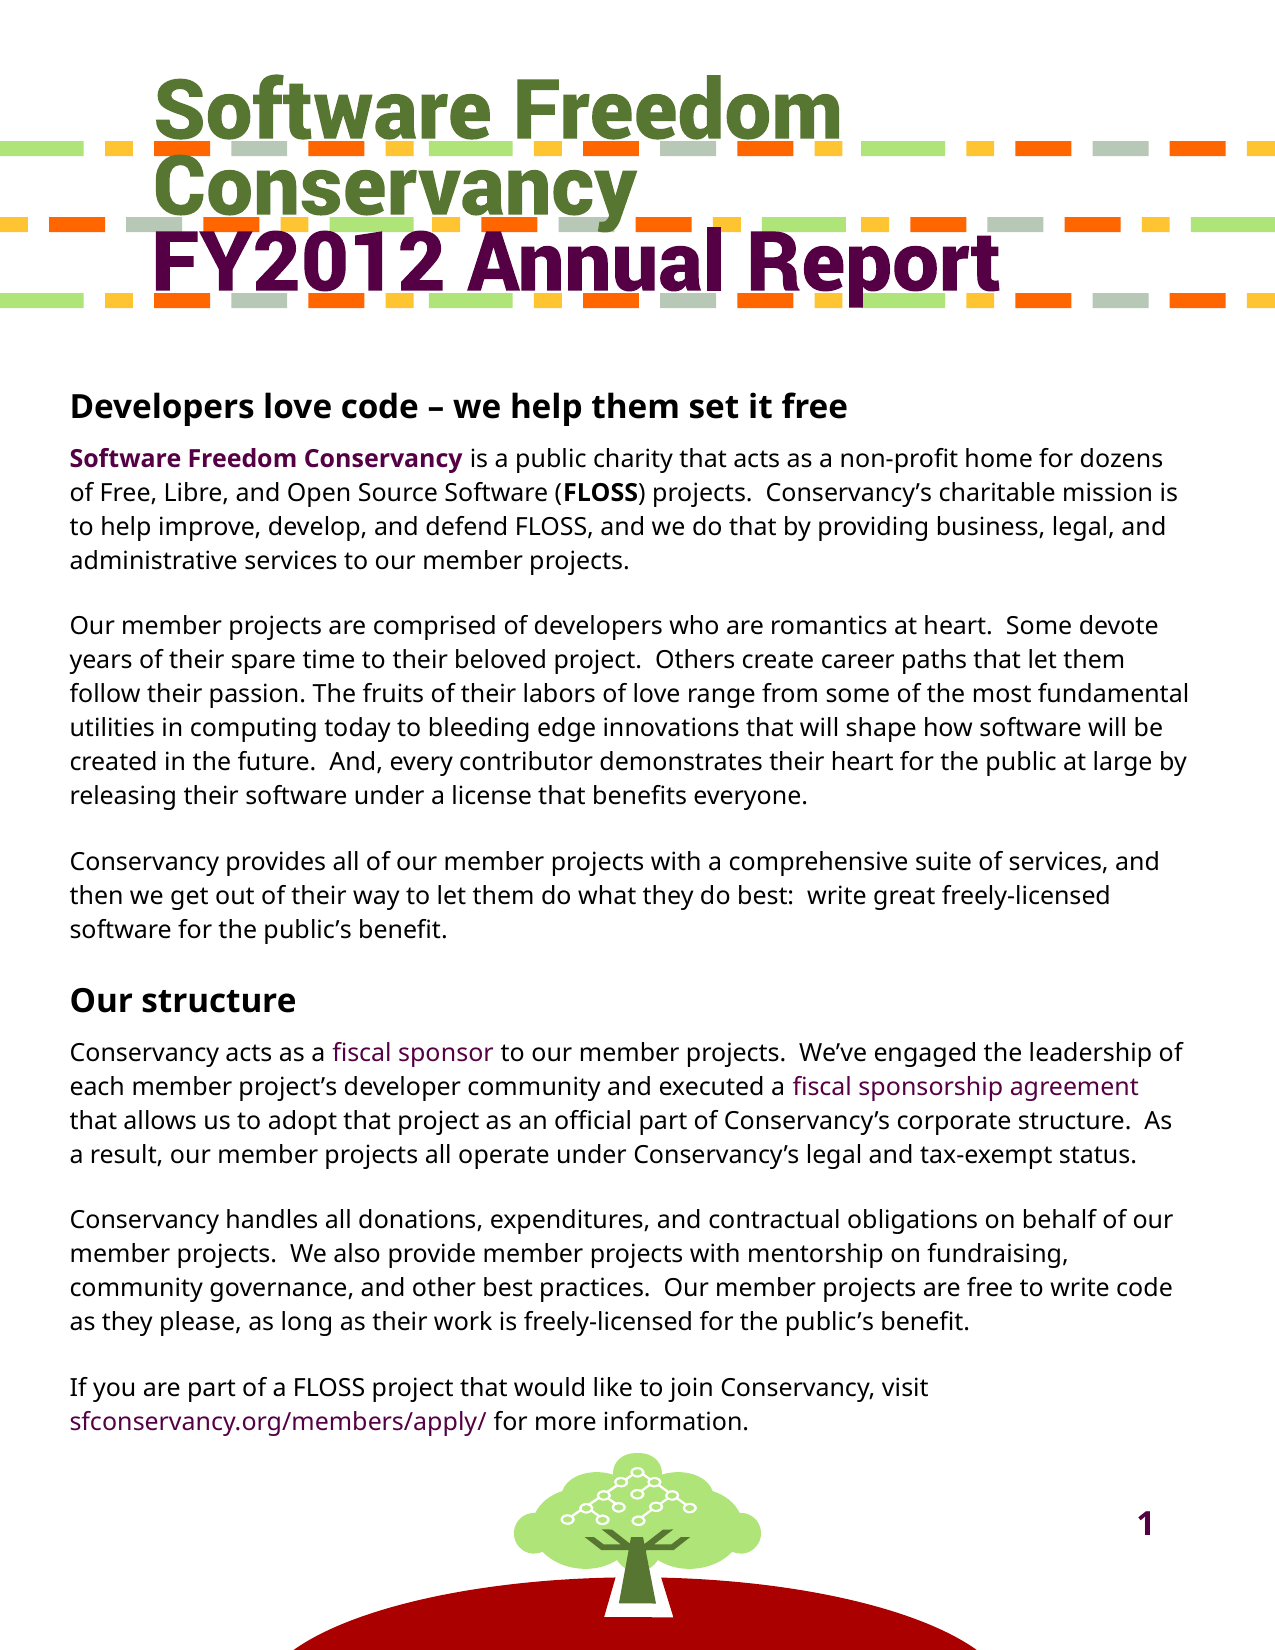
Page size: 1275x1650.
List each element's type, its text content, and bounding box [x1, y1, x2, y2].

list Developers love code – we help them set it free Software Freedom Conservancy is a public charity that acts as a non-profit home for dozens of Free, Libre, and Open Source Software (FLOSS) projects. Conservancy’s charitable mission is to help improve, develop, and defend FLOSS, and we do that by providing business, legal, and administrative services to our member projects. Our member projects are comprised of developers who are romantics at heart. Some devote years of their spare time to their beloved project. Others create career paths that let them follow their passion. The fruits of their labors of love range from some of the most fundamental utilities in computing today to bleeding edge innovations that will shape how software will be created in the future. And, every contributor demonstrates their heart for the public at large by releasing their software under a license that benefits everyone. Conservancy provides all of our member projects with a comprehensive suite of services, and then we get out of their way to let them do what they do best: write great freely-licensed software for the public’s benefit. Our structure Conservancy acts as a fiscal sponsor to our member projects. We’ve engaged the leadership of each member project’s developer community and executed a fiscal sponsorship agreement that allows us to adopt that project as an official part of Conservancy’s corporate structure. As a result, our member projects all operate under Conservancy’s legal and tax-exempt status. Conservancy handles all donations, expenditures, and contractual obligations on behalf of our member projects. We also provide member projects with mentorship on fundraising, community governance, and other best practices. Our member projects are free to write code as they please, as long as their work is freely-licensed for the public’s benefit. If you are part of a FLOSS project that would like to join Conservancy, visit sfconservancy.org/members/apply/ for more information. [69, 383, 1192, 1462]
